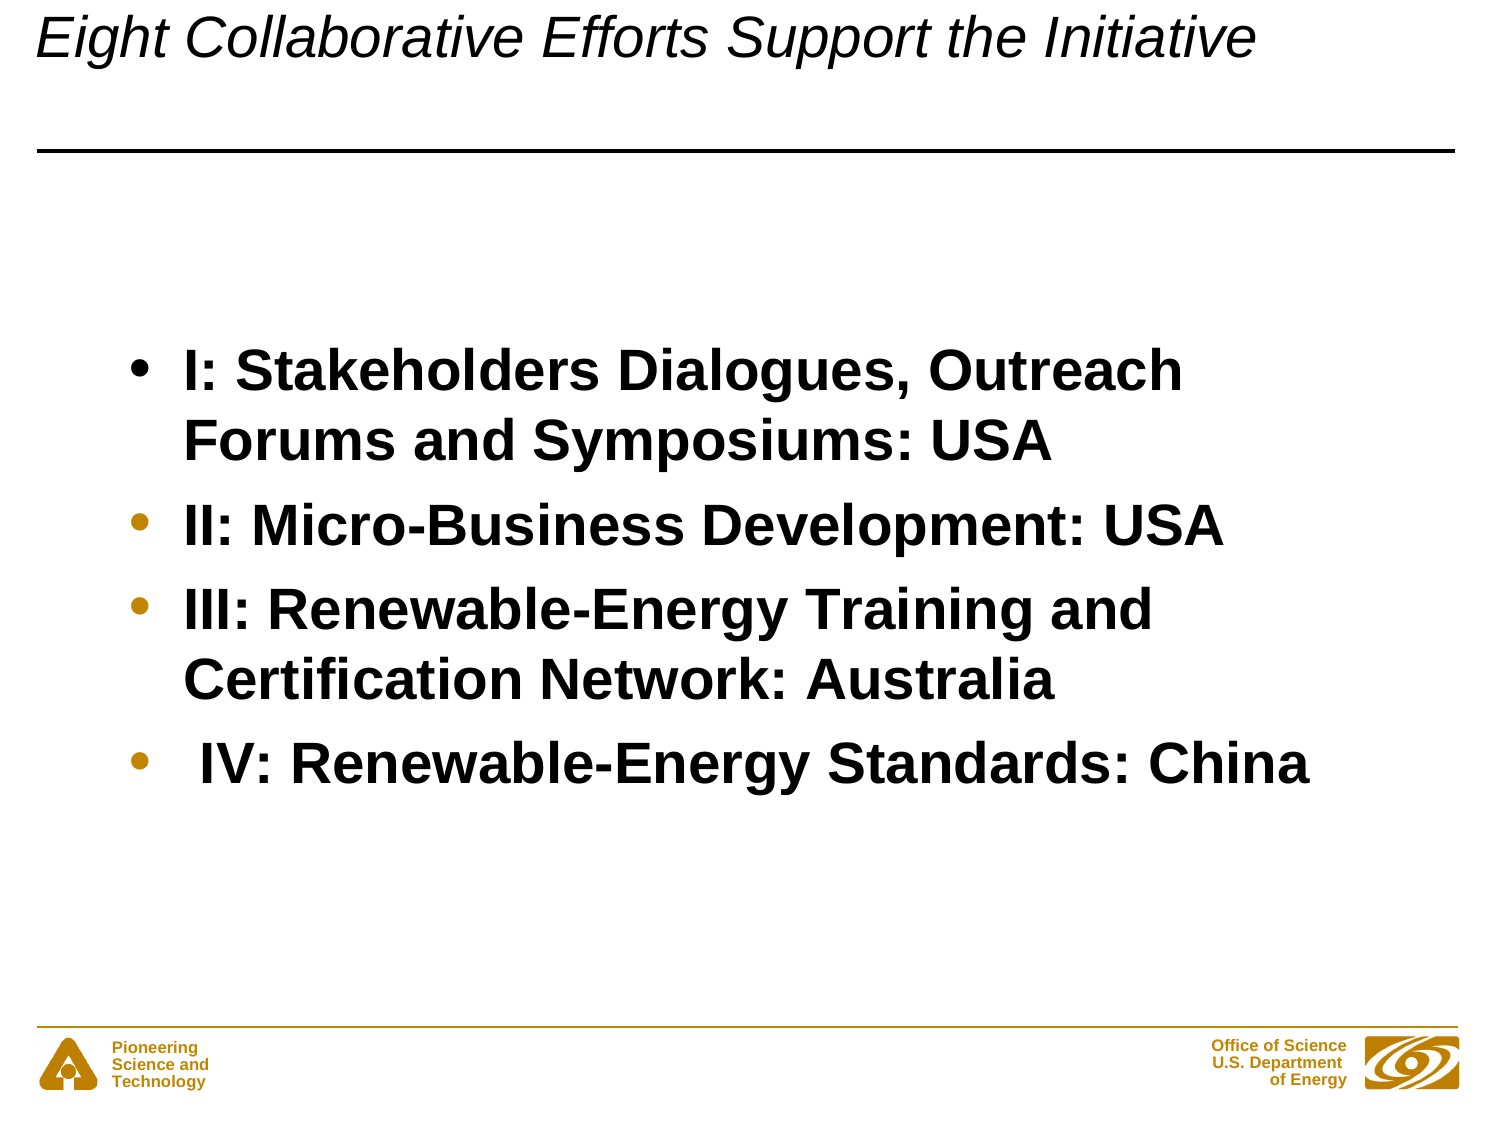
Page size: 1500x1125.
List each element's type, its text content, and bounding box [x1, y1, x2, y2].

picture [35, 1034, 101, 1094]
list I: Stakeholders Dialogues, Outreach Forums and Symposiums: USA II: Micro-Business Development: USA III: Renewable-Energy Training and Certification Network: Australia IV: Renewable-Energy Standards: China [112, 324, 1388, 810]
picture [1362, 1032, 1463, 1093]
title Eight Collaborative Efforts Support the Initiative [21, 3, 1459, 154]
